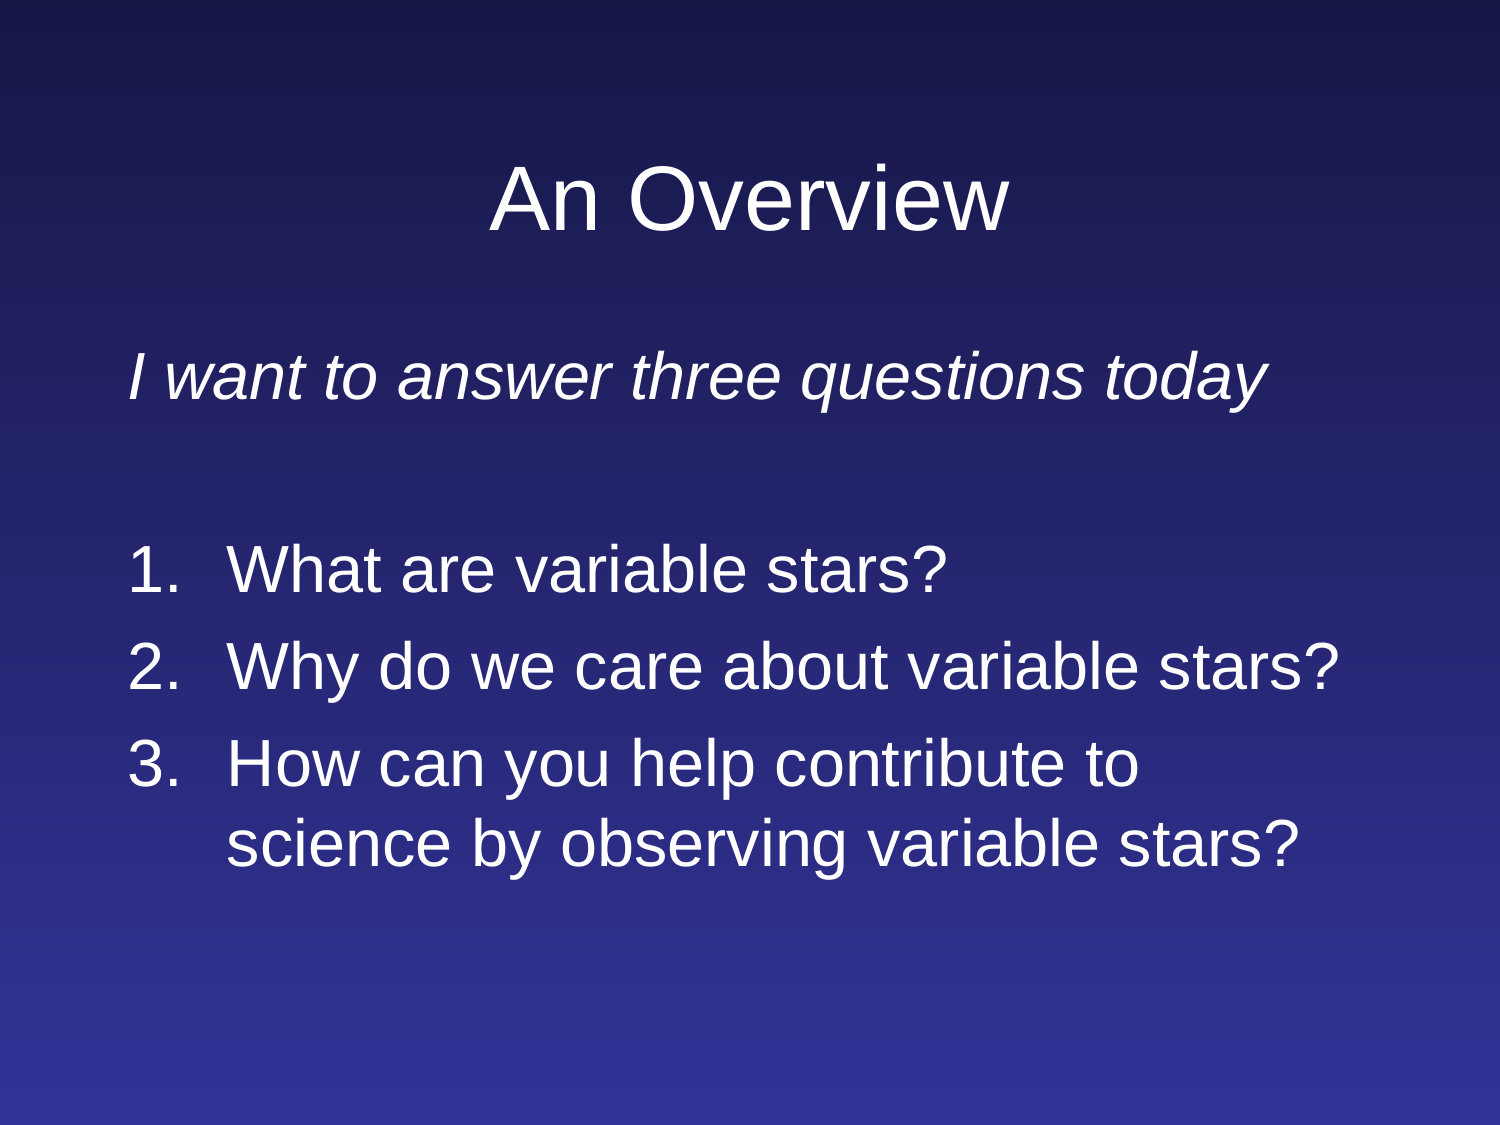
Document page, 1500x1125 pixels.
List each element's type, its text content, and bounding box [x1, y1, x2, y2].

list I want to answer three questions today What are variable stars? Why do we care about variable stars? How can you help contribute to science by observing variable stars? [112, 324, 1388, 1000]
title An Overview [112, 99, 1388, 288]
